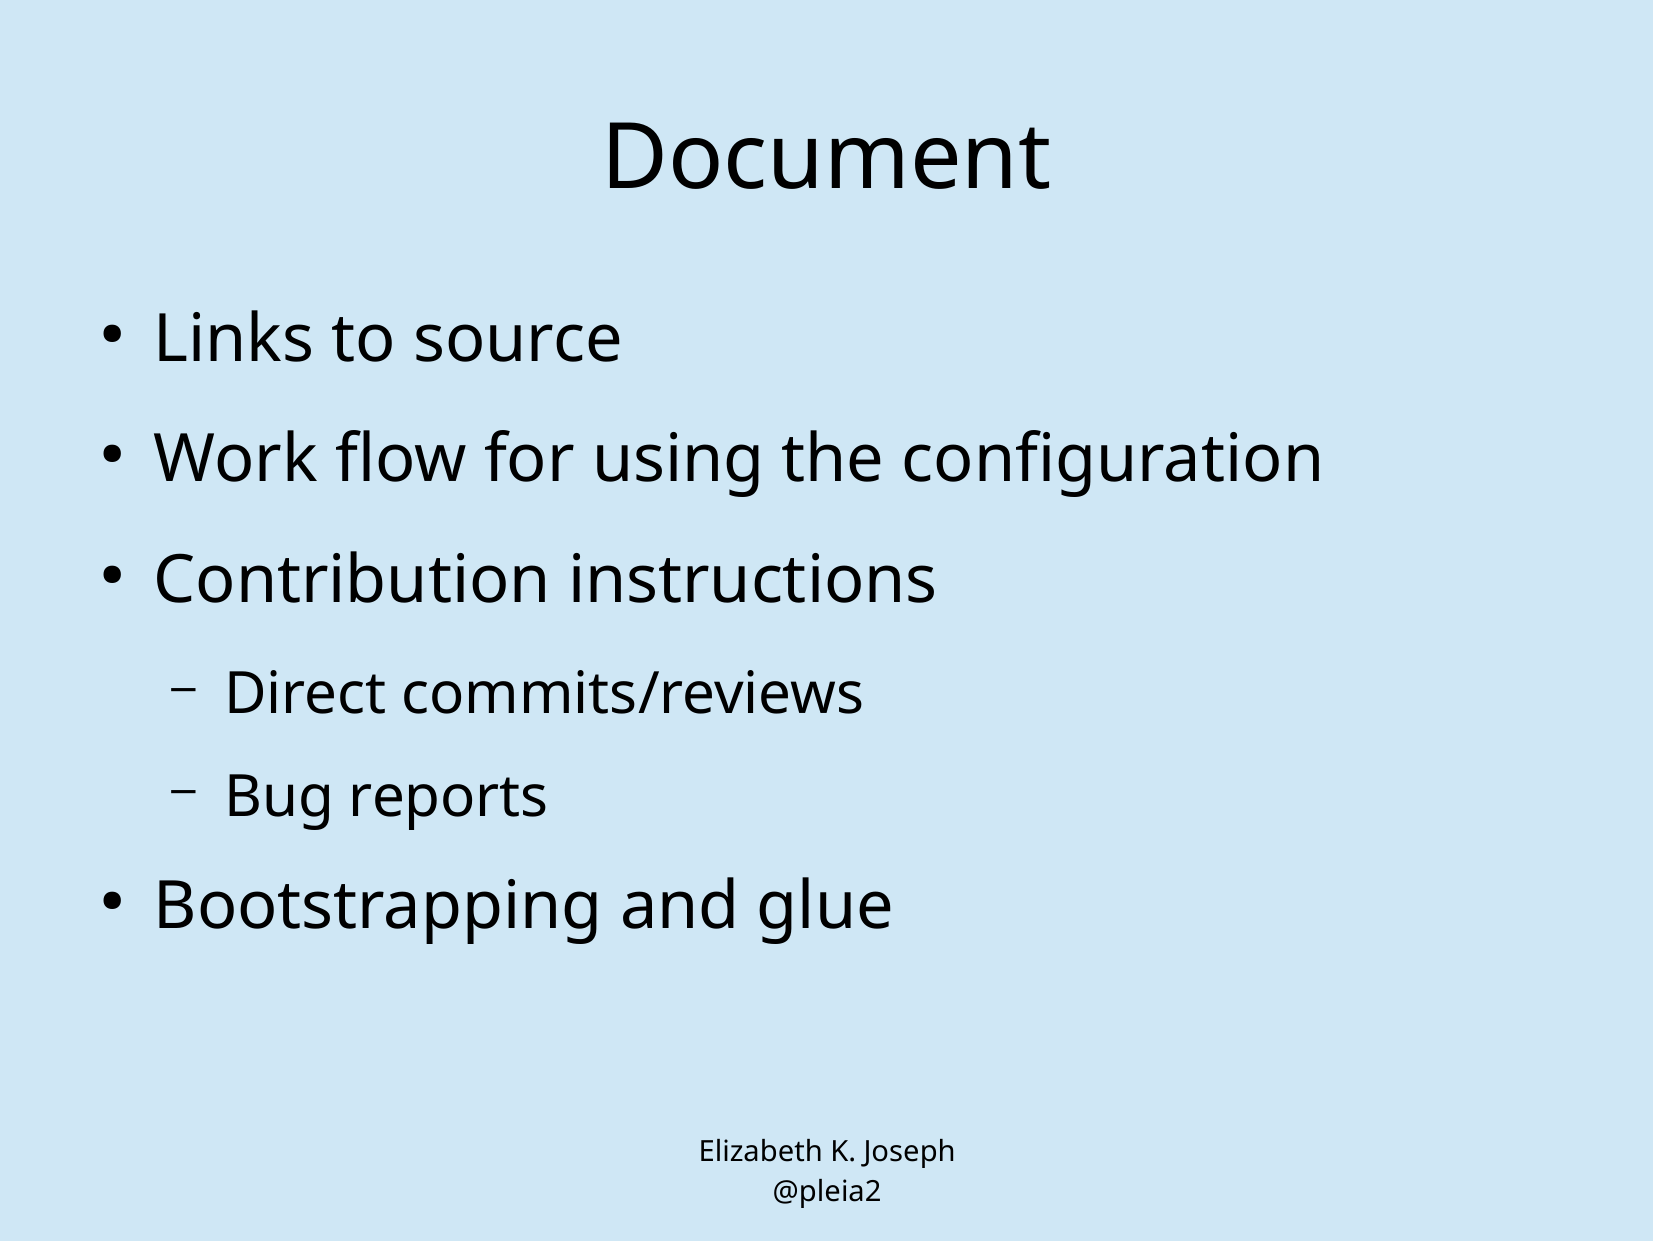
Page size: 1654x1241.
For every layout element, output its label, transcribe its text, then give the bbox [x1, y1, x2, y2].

list Links to source Work flow for using the configuration Contribution instructions Direct commits/reviews Bug reports Bootstrapping and glue [82, 290, 1571, 1010]
title Document [82, 49, 1571, 257]
